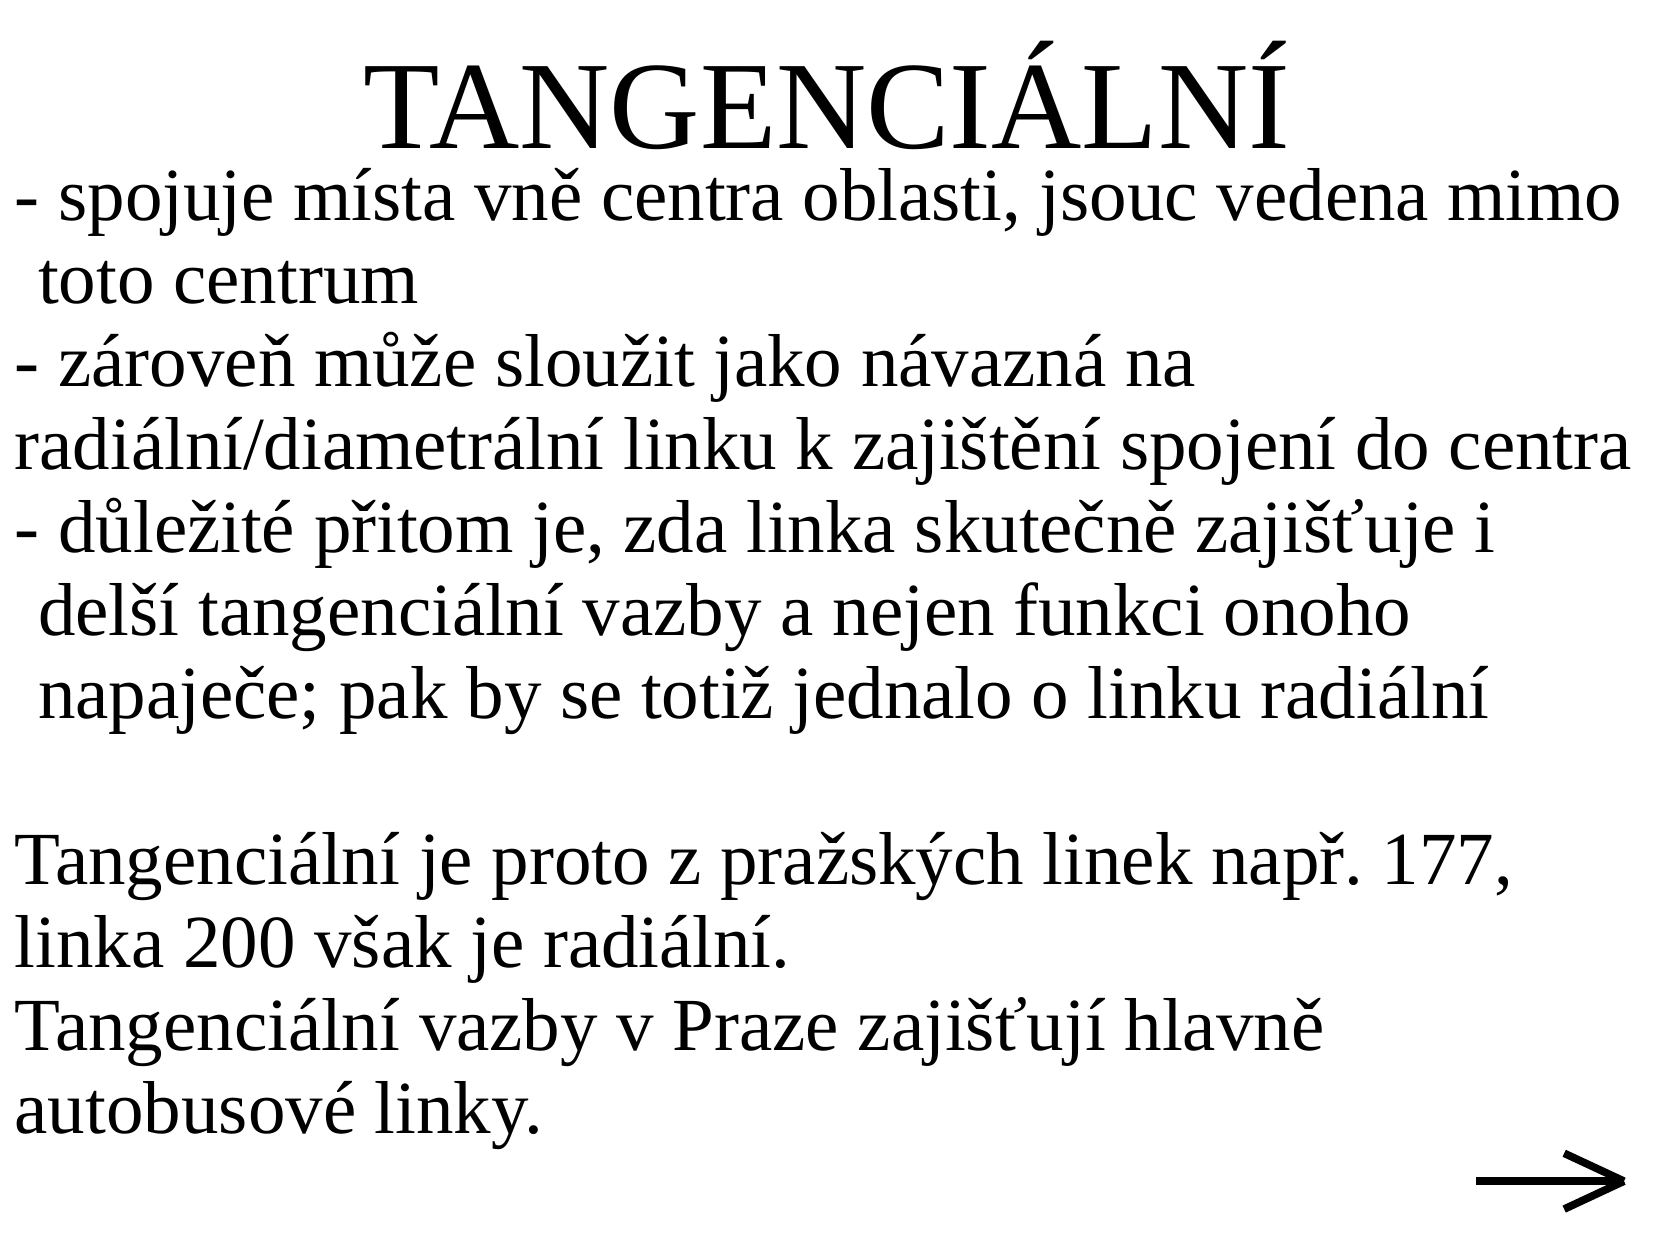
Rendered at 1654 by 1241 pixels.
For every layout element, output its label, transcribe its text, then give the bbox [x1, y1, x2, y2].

text_box - spojuje místa vně centra oblasti, jsouc vedena mimo toto centrum - zároveň může sloužit jako návazná na radiální/diametrální linku k zajištění spojení do centra - důležité přitom je, zda linka skutečně zajišťuje i delší tangenciální vazby a nejen funkci onoho napaječe; pak by se totiž jednalo o linku radiální Tangenciální je proto z pražských linek např. 177, linka 200 však je radiální. Tangenciální vazby v Praze zajišťují hlavně autobusové linky. [0, 146, 1654, 1158]
text_box TANGENCIÁLNÍ [348, 29, 1306, 183]
